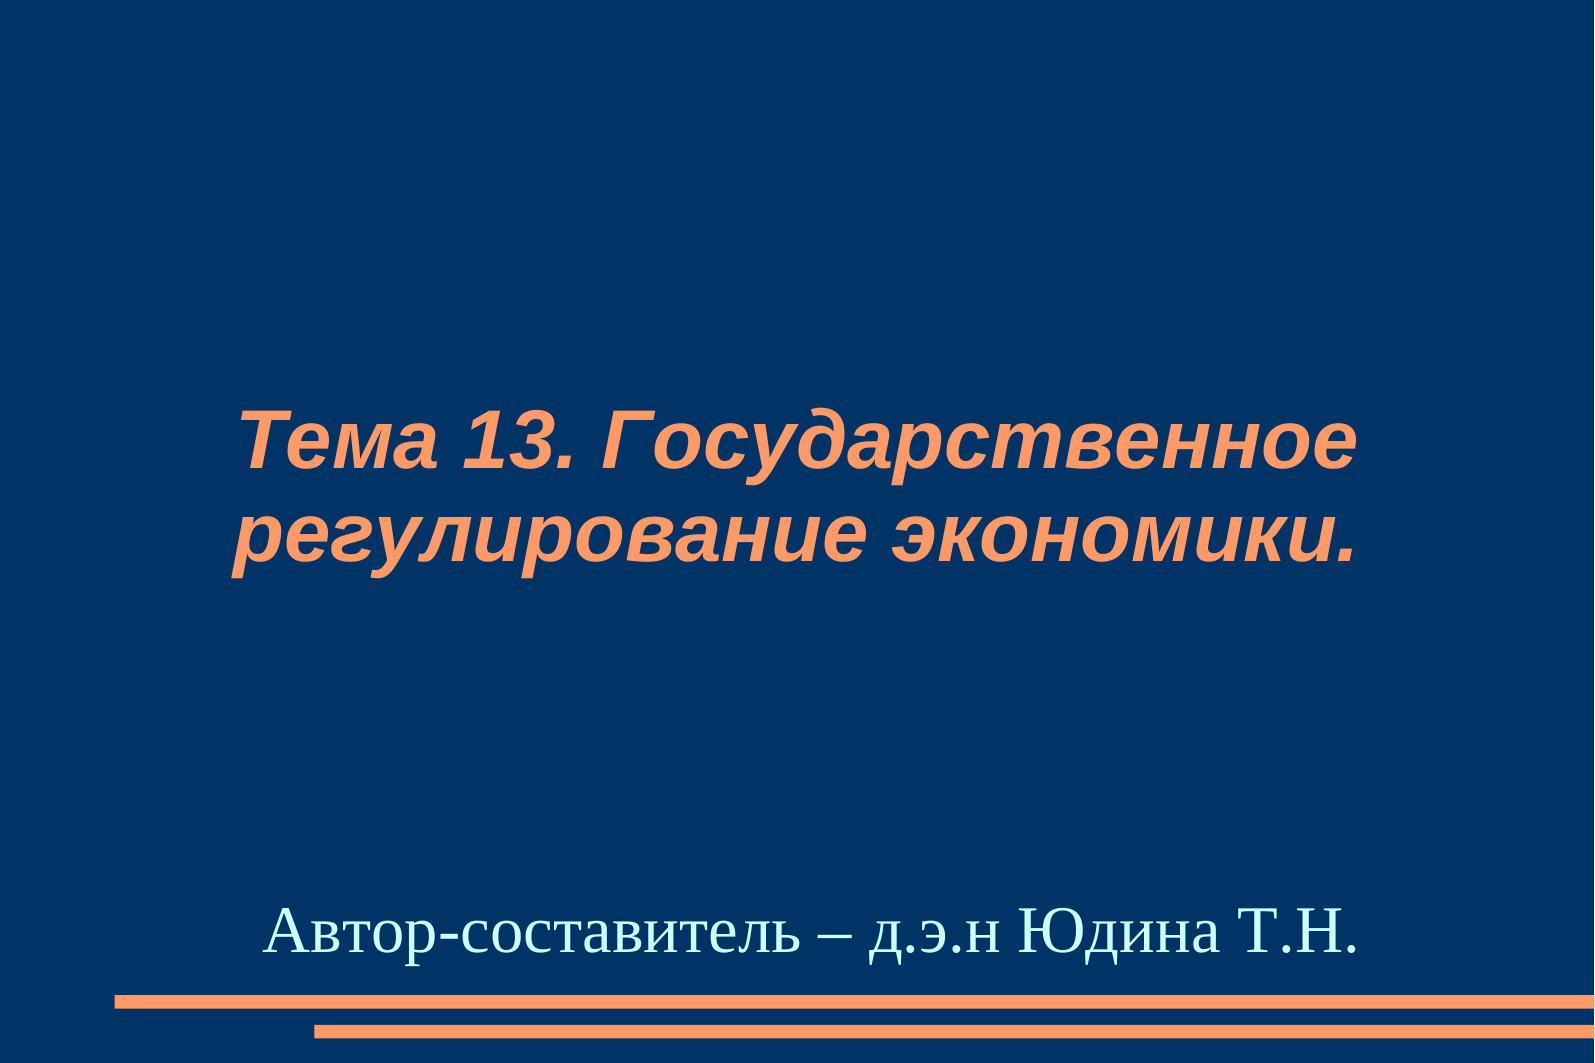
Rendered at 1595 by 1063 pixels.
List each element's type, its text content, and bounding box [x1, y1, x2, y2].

subtitle Автор-составитель – д.э.н Юдина Т.Н. [118, 465, 1506, 1063]
title Тема 13. Государственное регулирование экономики. [116, 393, 1479, 580]
